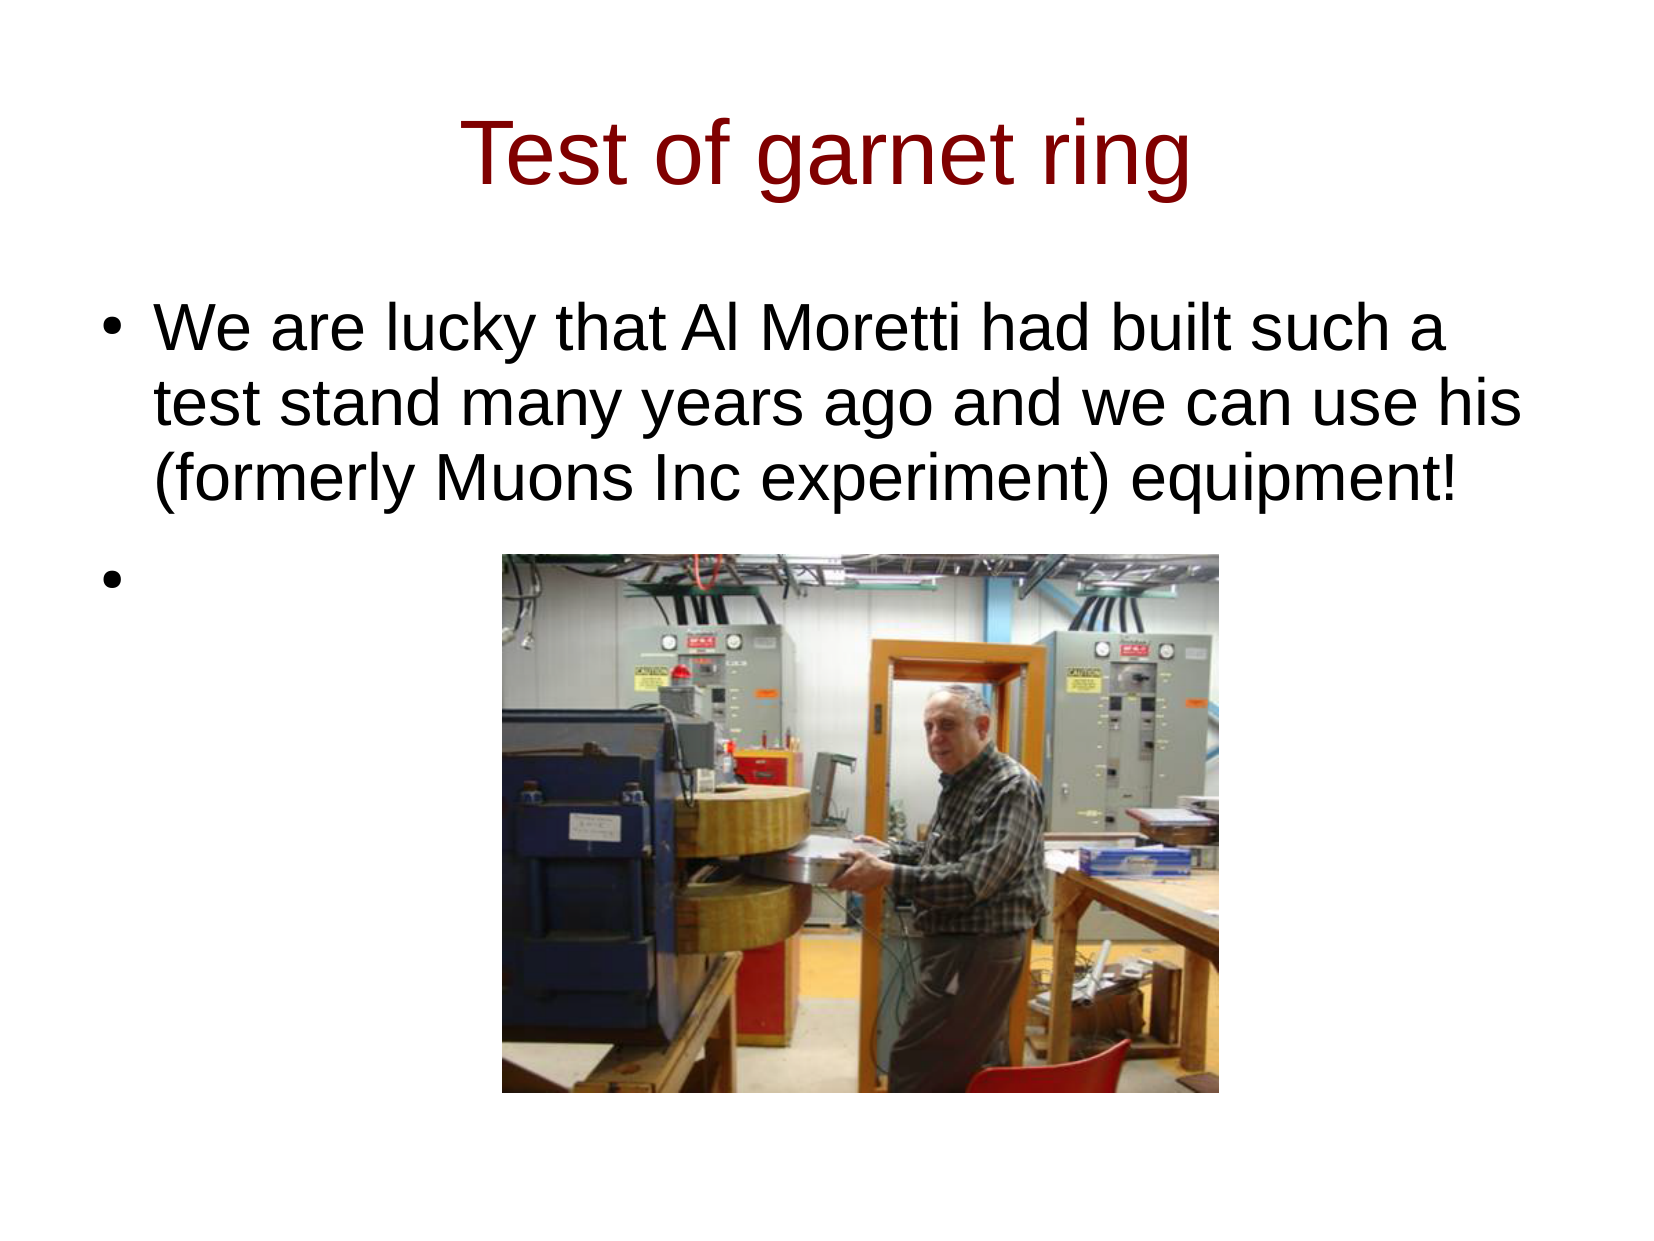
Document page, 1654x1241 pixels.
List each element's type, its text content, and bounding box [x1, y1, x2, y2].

list We are lucky that Al Moretti had built such a test stand many years ago and we can use his (formerly Muons Inc experiment) equipment! [82, 290, 1571, 1010]
picture [502, 554, 1219, 1093]
title Test of garnet ring [82, 49, 1571, 257]
